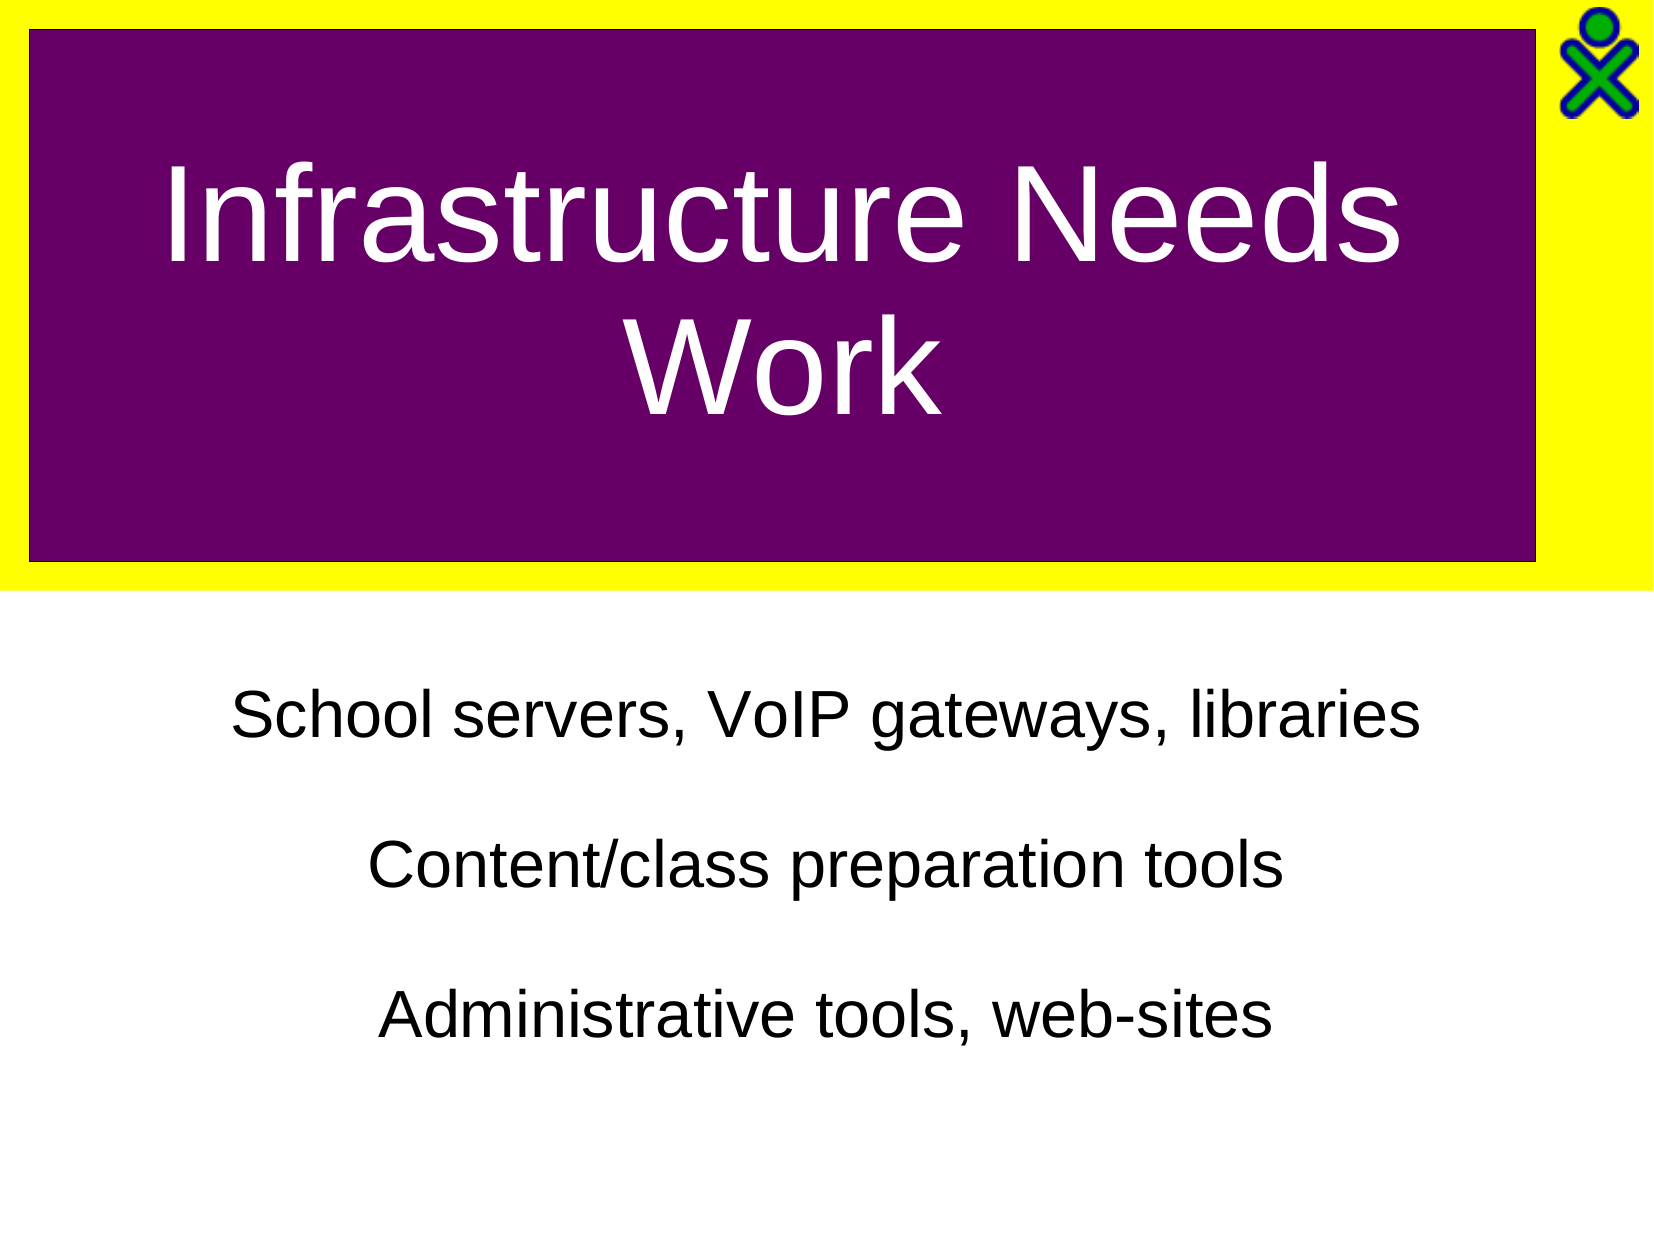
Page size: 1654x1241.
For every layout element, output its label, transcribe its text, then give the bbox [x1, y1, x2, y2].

picture [1559, 7, 1639, 119]
title Infrastructure Needs Work [59, 49, 1506, 532]
subtitle School servers, VoIP gateways, libraries Content/class preparation tools Administrative tools, web-sites [82, 620, 1571, 1109]
